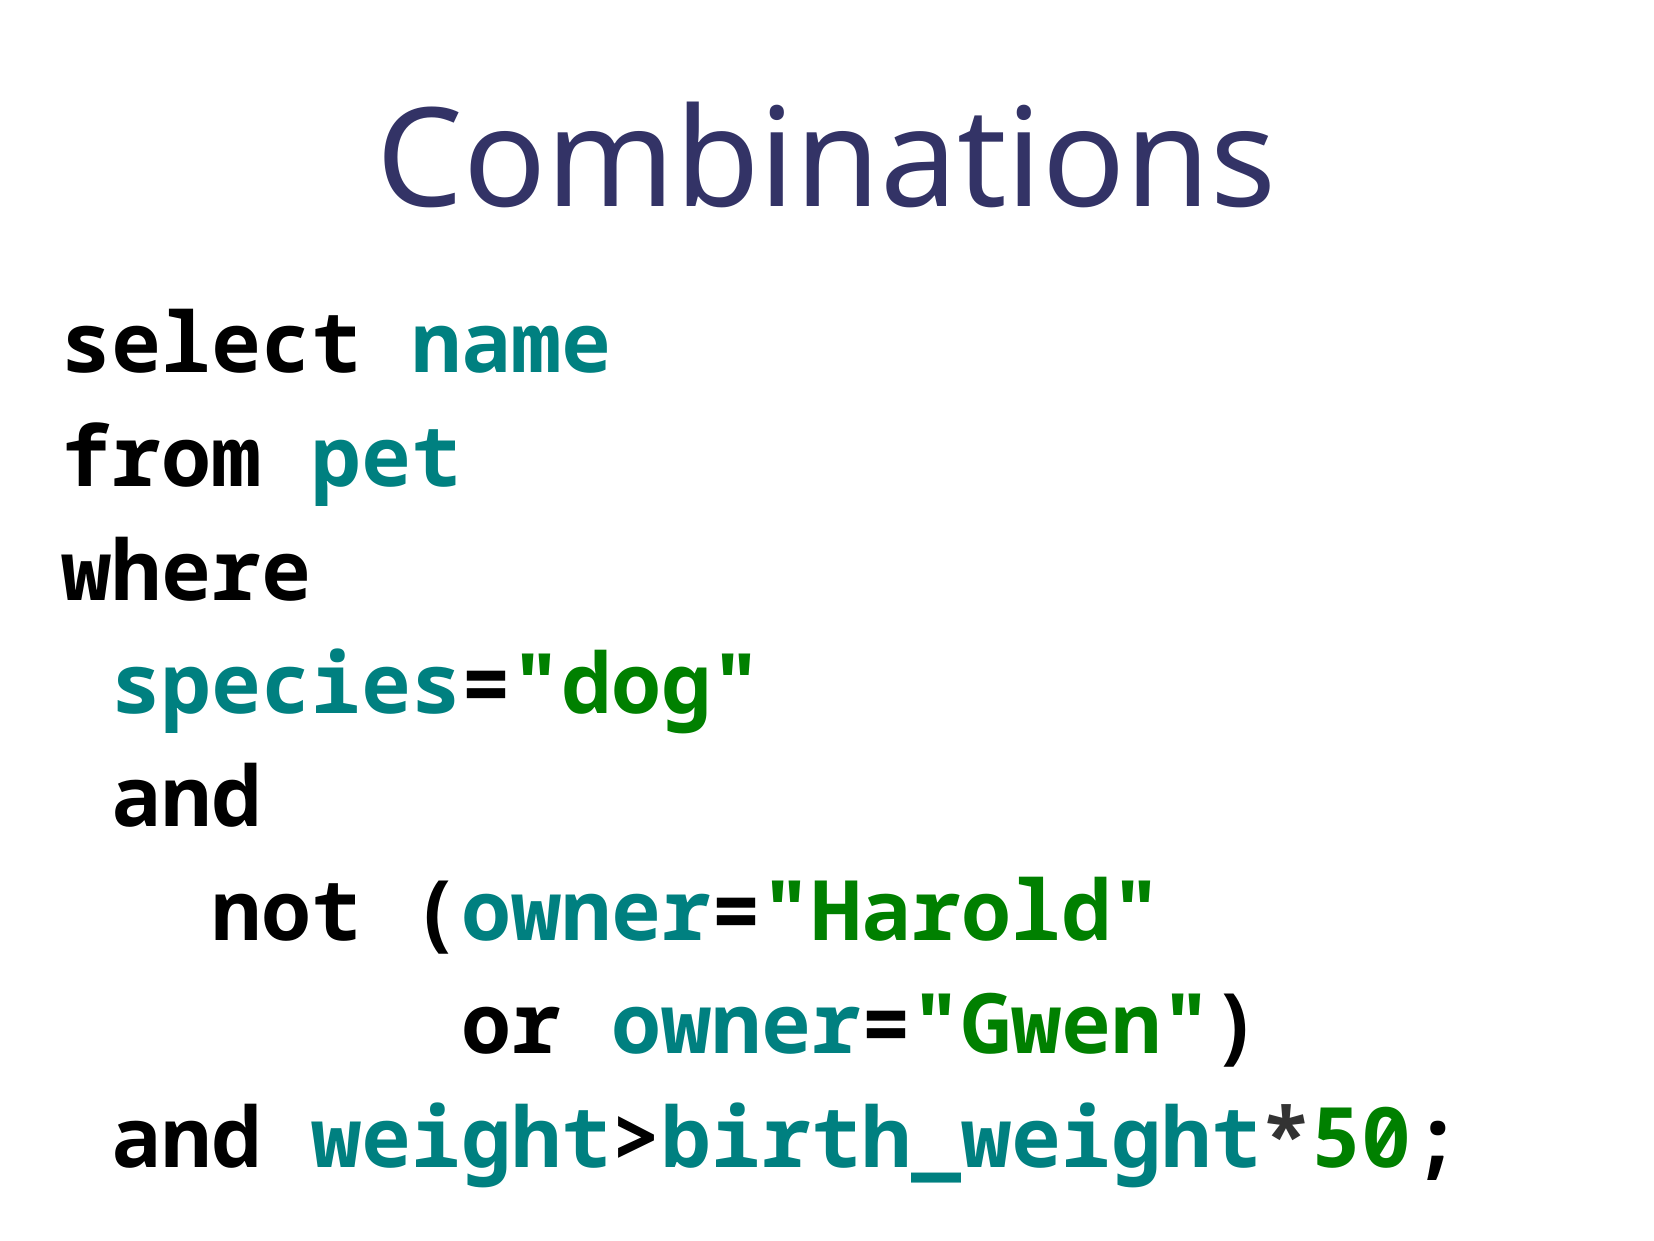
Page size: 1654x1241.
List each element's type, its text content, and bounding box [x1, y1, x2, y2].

text_box select name from pet where species="dog" and not (owner="Harold" or owner="Gwen") and weight>birth_weight*50; [61, 353, 1595, 1123]
title Combinations [0, 56, 1654, 250]
